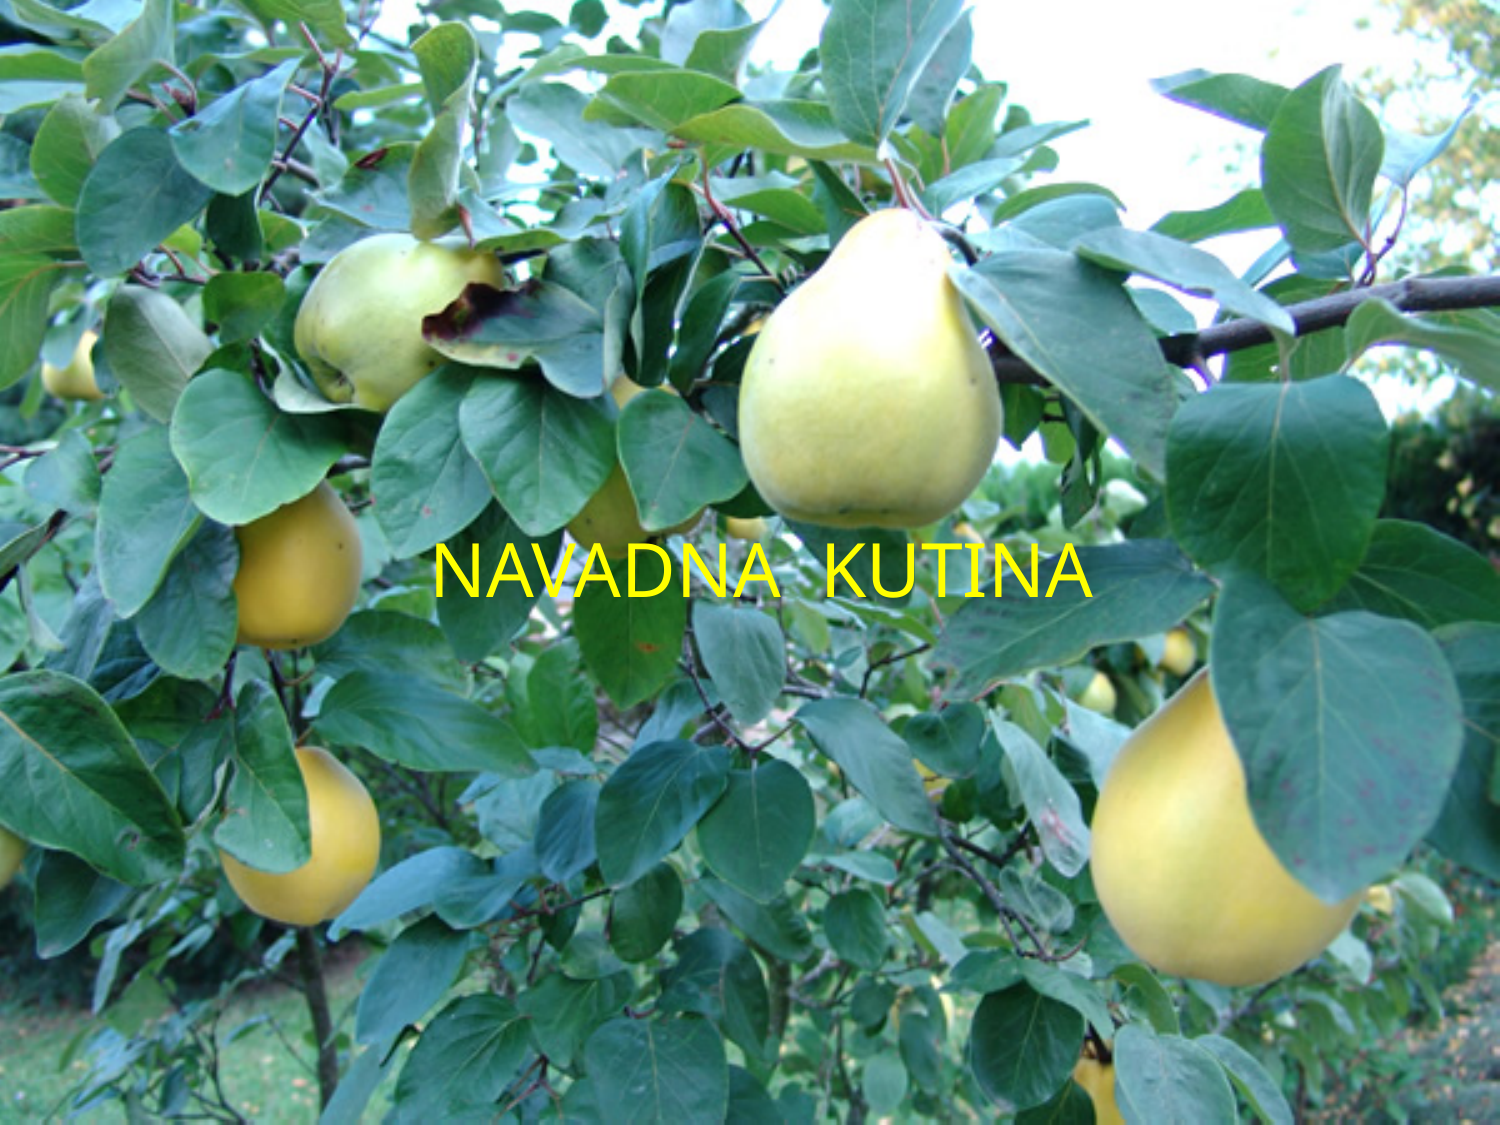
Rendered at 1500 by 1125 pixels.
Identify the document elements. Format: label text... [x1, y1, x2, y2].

picture [0, 0, 1500, 1125]
text_box NAVADNA KUTINA [194, 515, 1329, 740]
